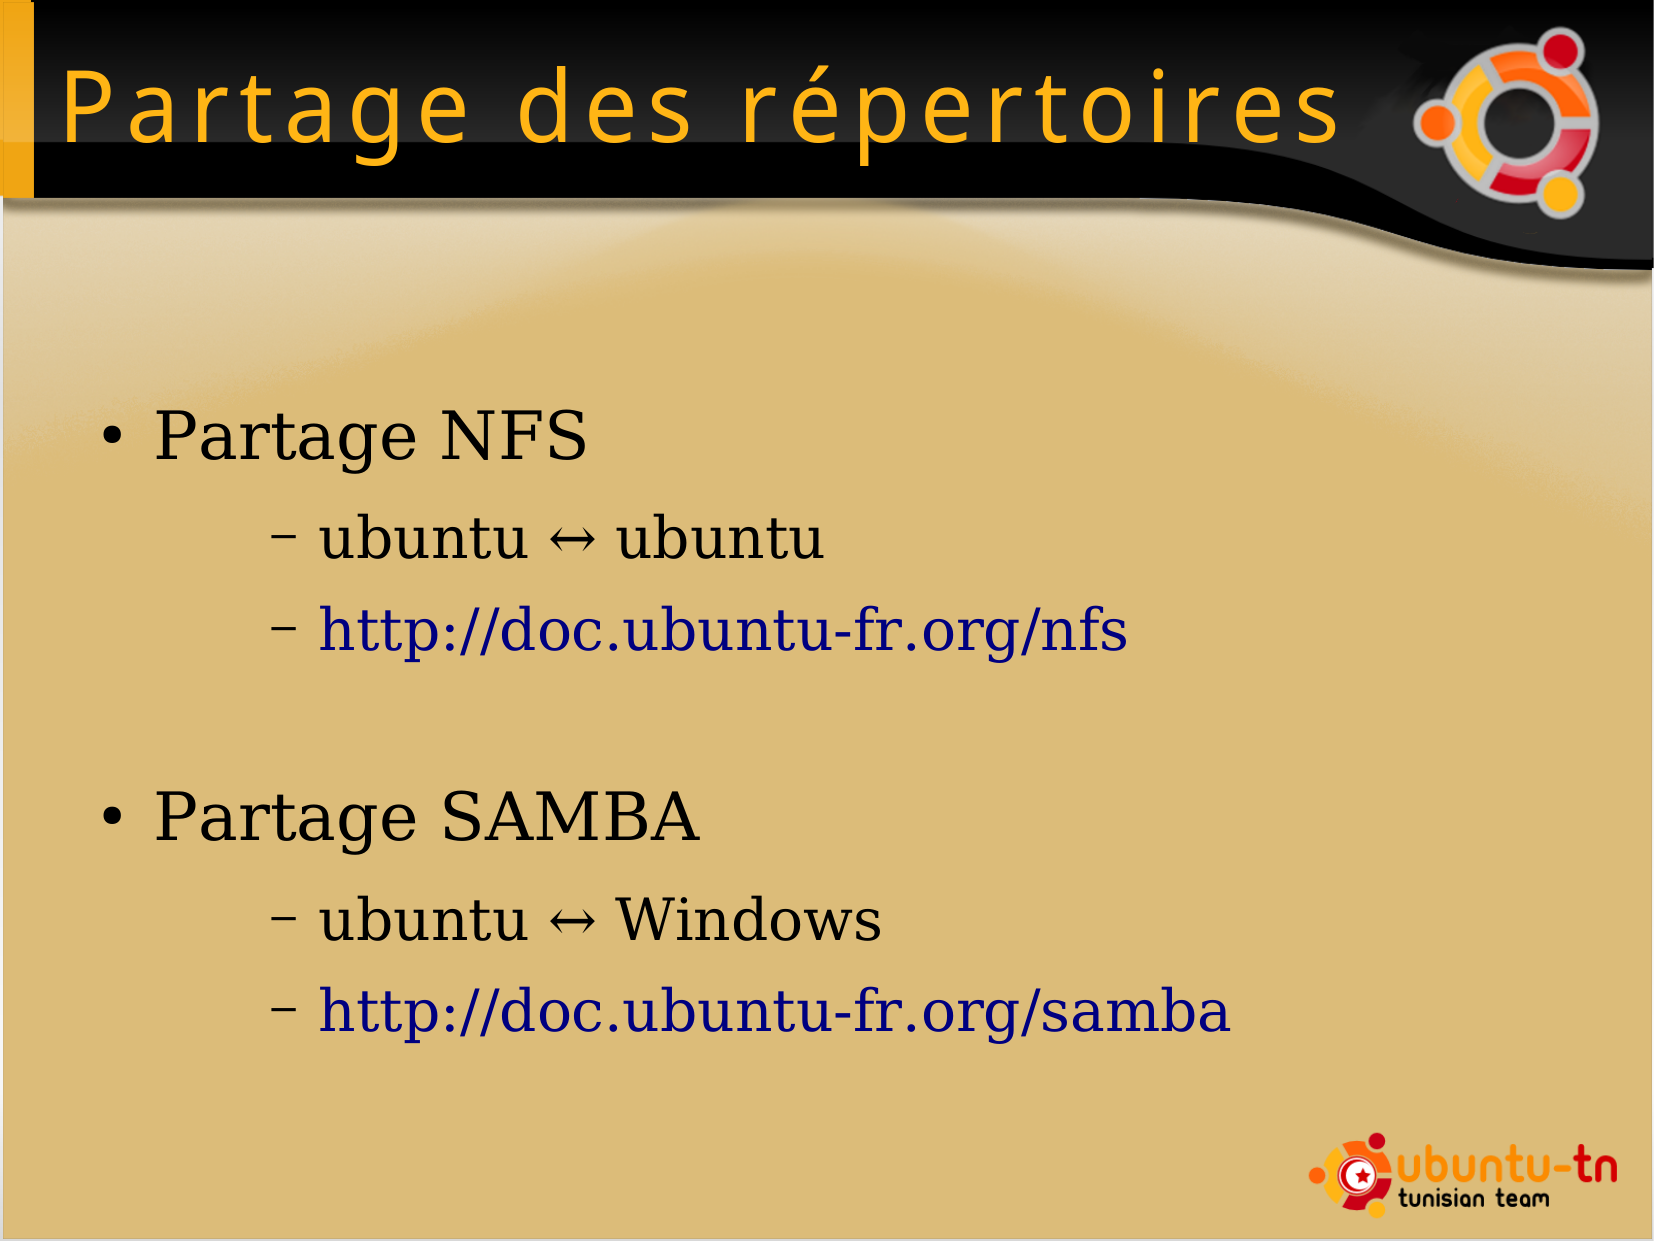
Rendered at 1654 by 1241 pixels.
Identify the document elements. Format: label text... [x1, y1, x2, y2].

list Partage NFS ubuntu ↔ ubuntu http://doc.ubuntu-fr.org/nfs Partage SAMBA ubuntu ↔ Windows http://doc.ubuntu-fr.org/samba [82, 290, 1571, 1094]
title Partage des répertoires [59, 36, 1388, 171]
picture [0, 0, 1654, 1241]
